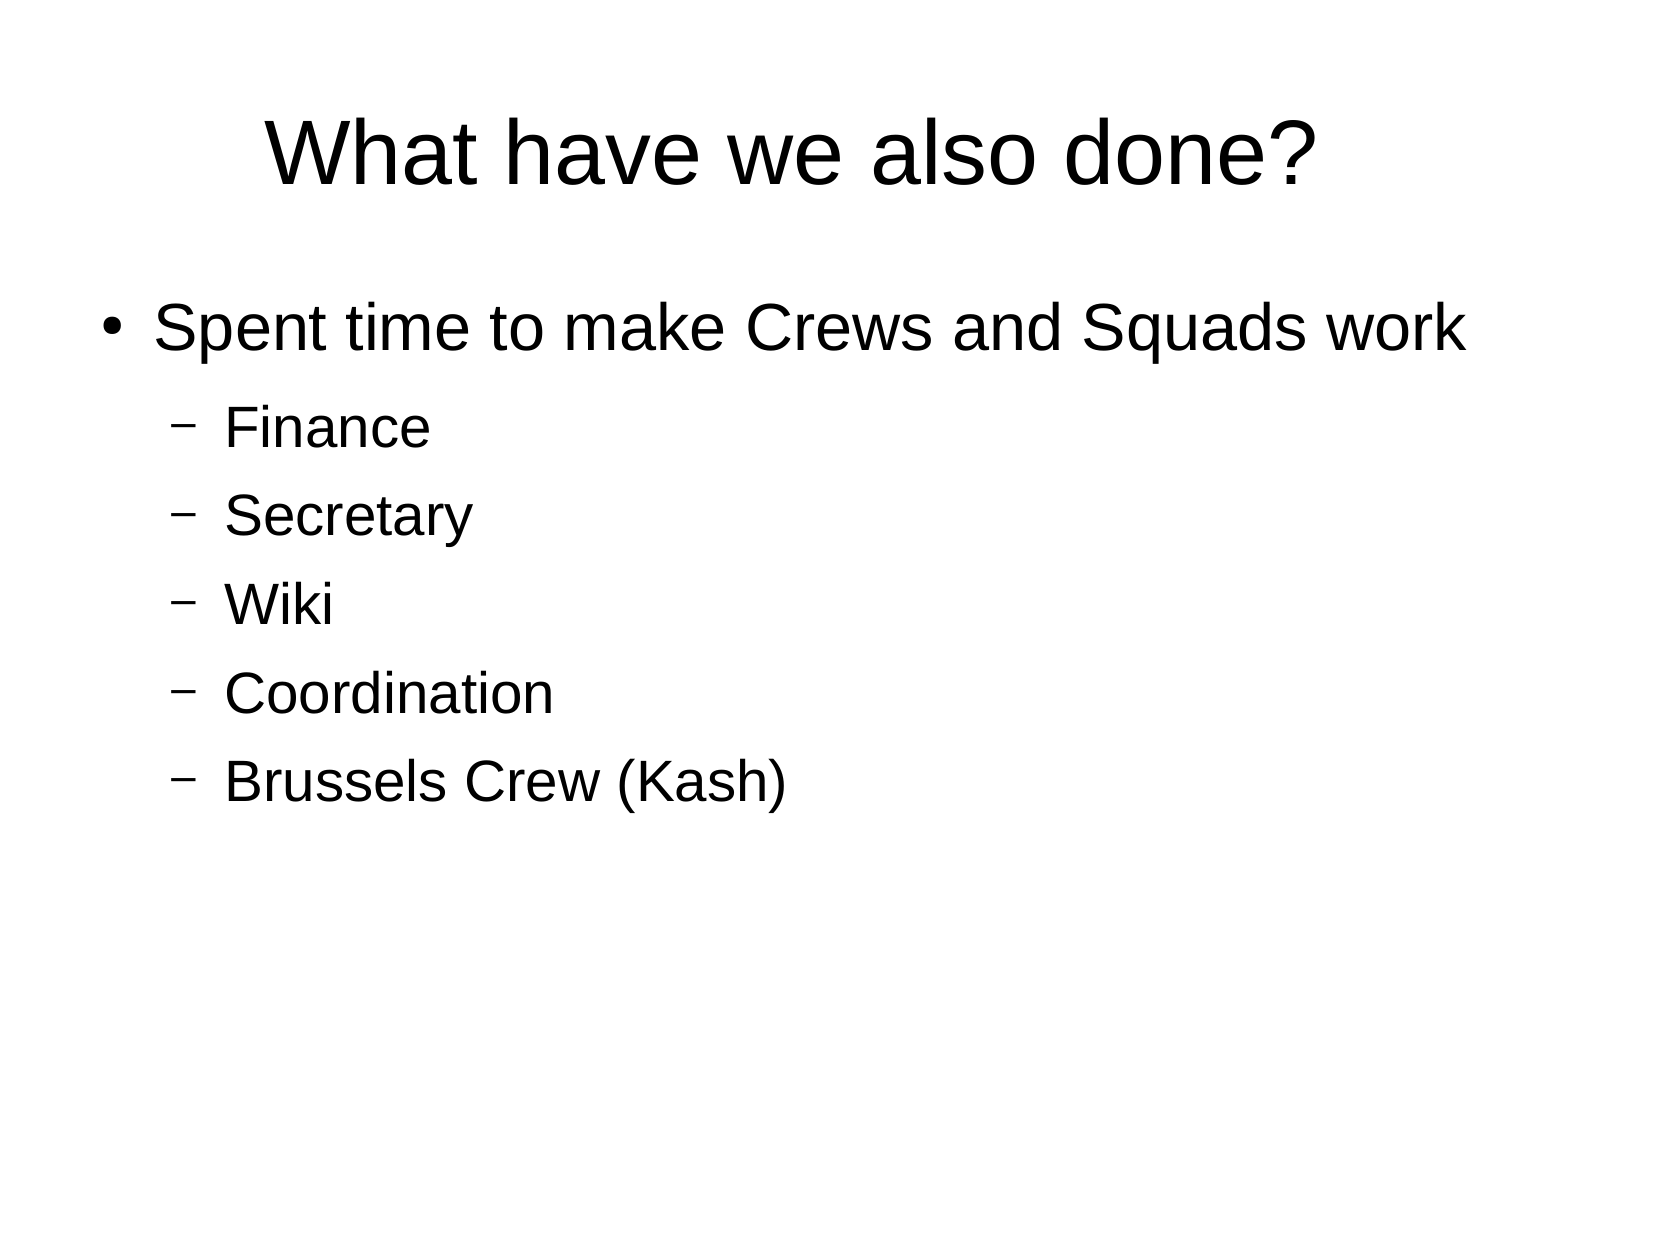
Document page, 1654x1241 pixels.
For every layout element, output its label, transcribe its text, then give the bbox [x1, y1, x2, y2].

title What have we also done? [82, 49, 1571, 257]
list Spent time to make Crews and Squads work Finance Secretary Wiki Coordination Brussels Crew (Kash) [82, 290, 1538, 1010]
